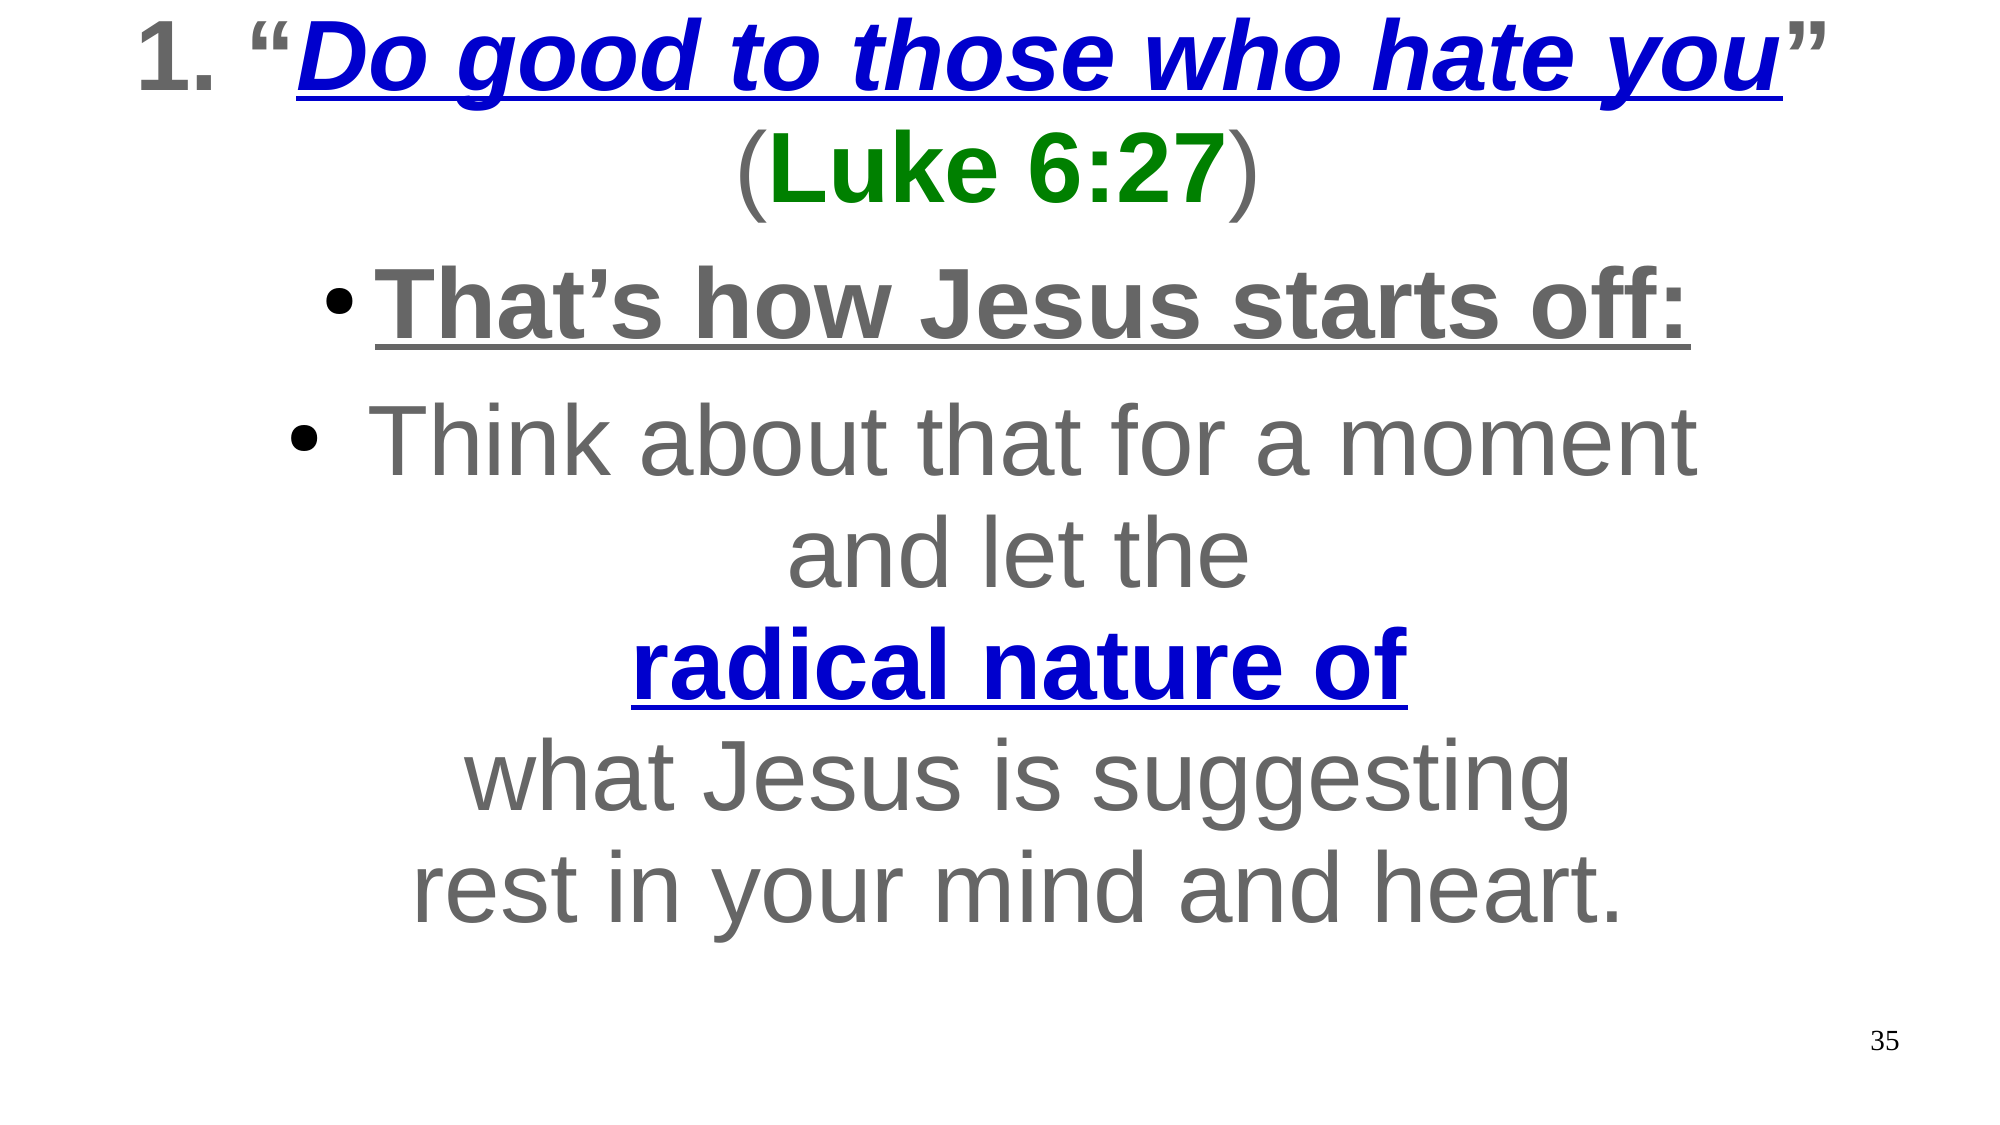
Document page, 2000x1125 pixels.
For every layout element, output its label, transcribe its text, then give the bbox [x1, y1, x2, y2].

list 1. “Do good to those who hate you” (Luke 6:27) That’s how Jesus starts off: Think about that for a moment and let the radical nature of what Jesus is suggesting rest in your mind and heart. [0, 0, 1996, 1123]
